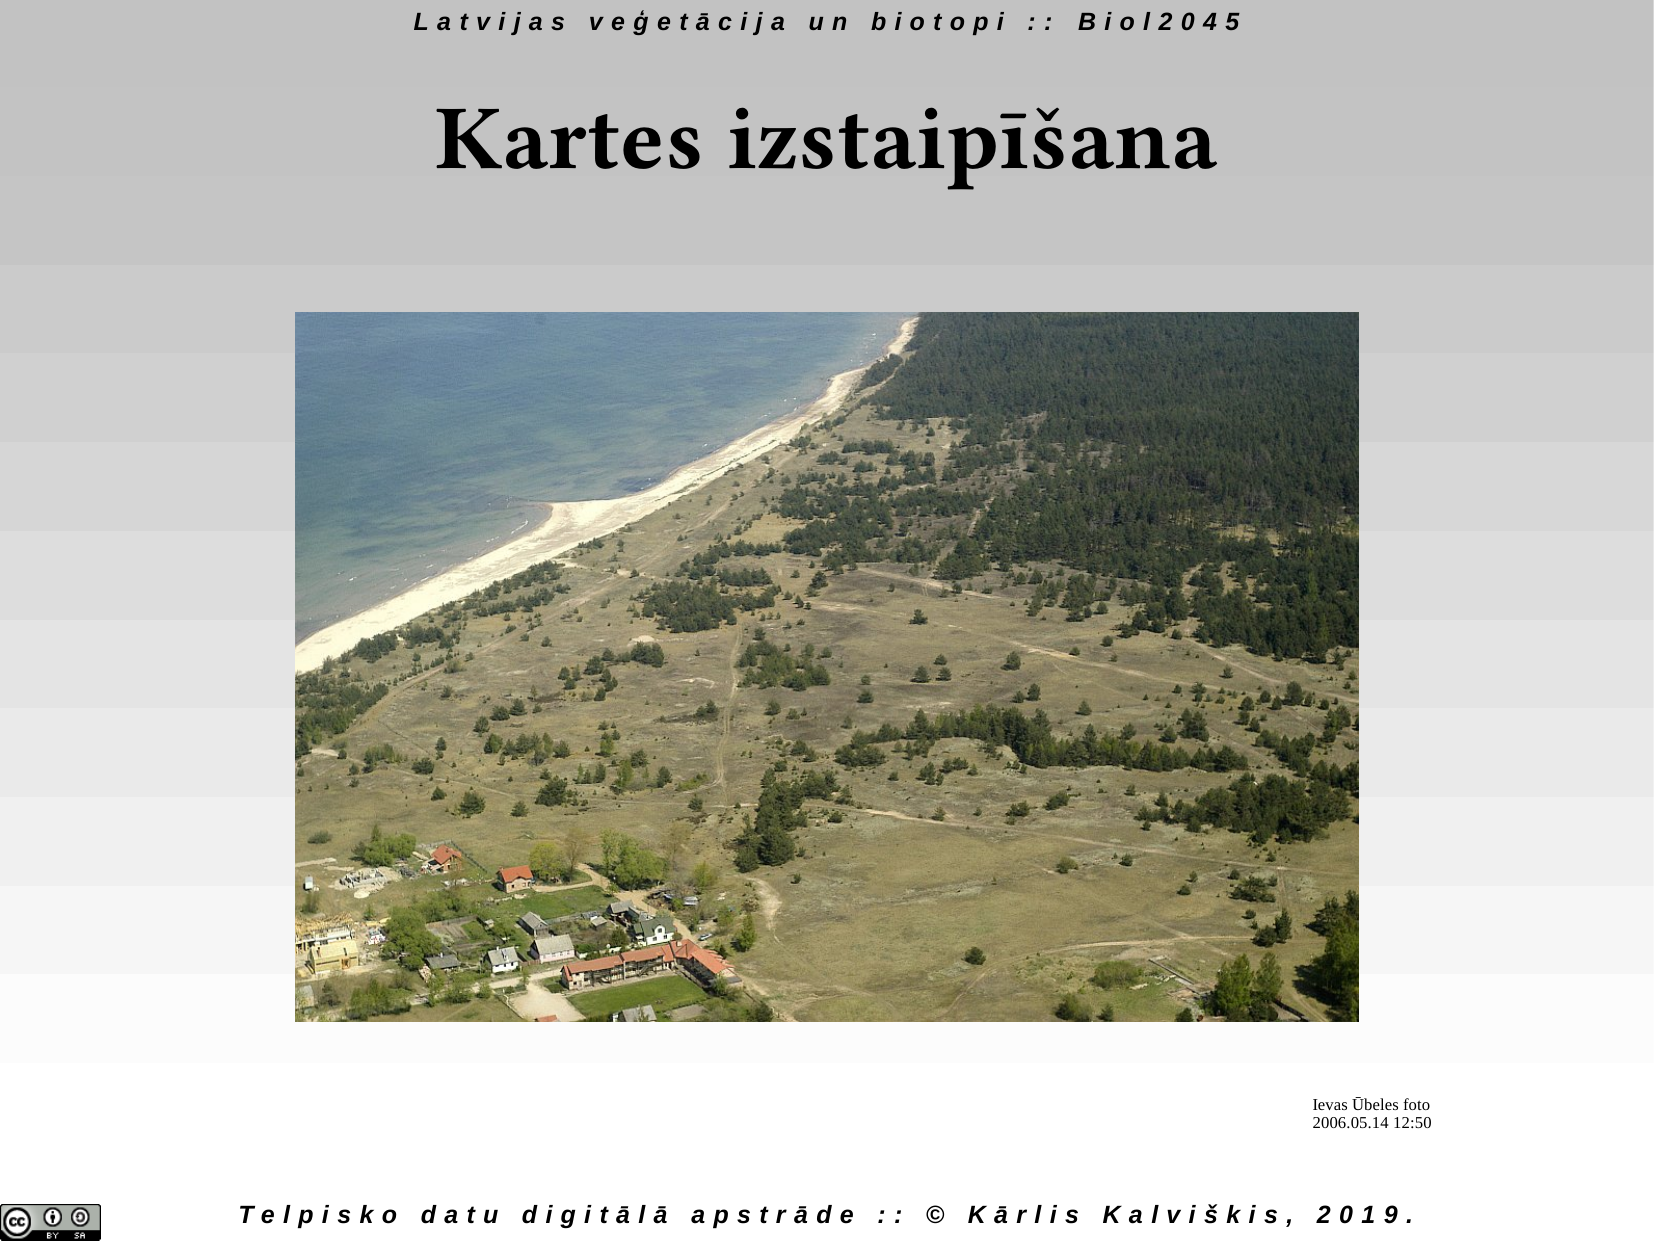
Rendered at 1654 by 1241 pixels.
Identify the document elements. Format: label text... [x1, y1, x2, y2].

text_box Ievas Ūbeles foto 2006.05.14 12:50 [1297, 1087, 1447, 1140]
picture [0, 0, 1654, 1241]
title Kartes izstaipīšana [29, 43, 1625, 234]
